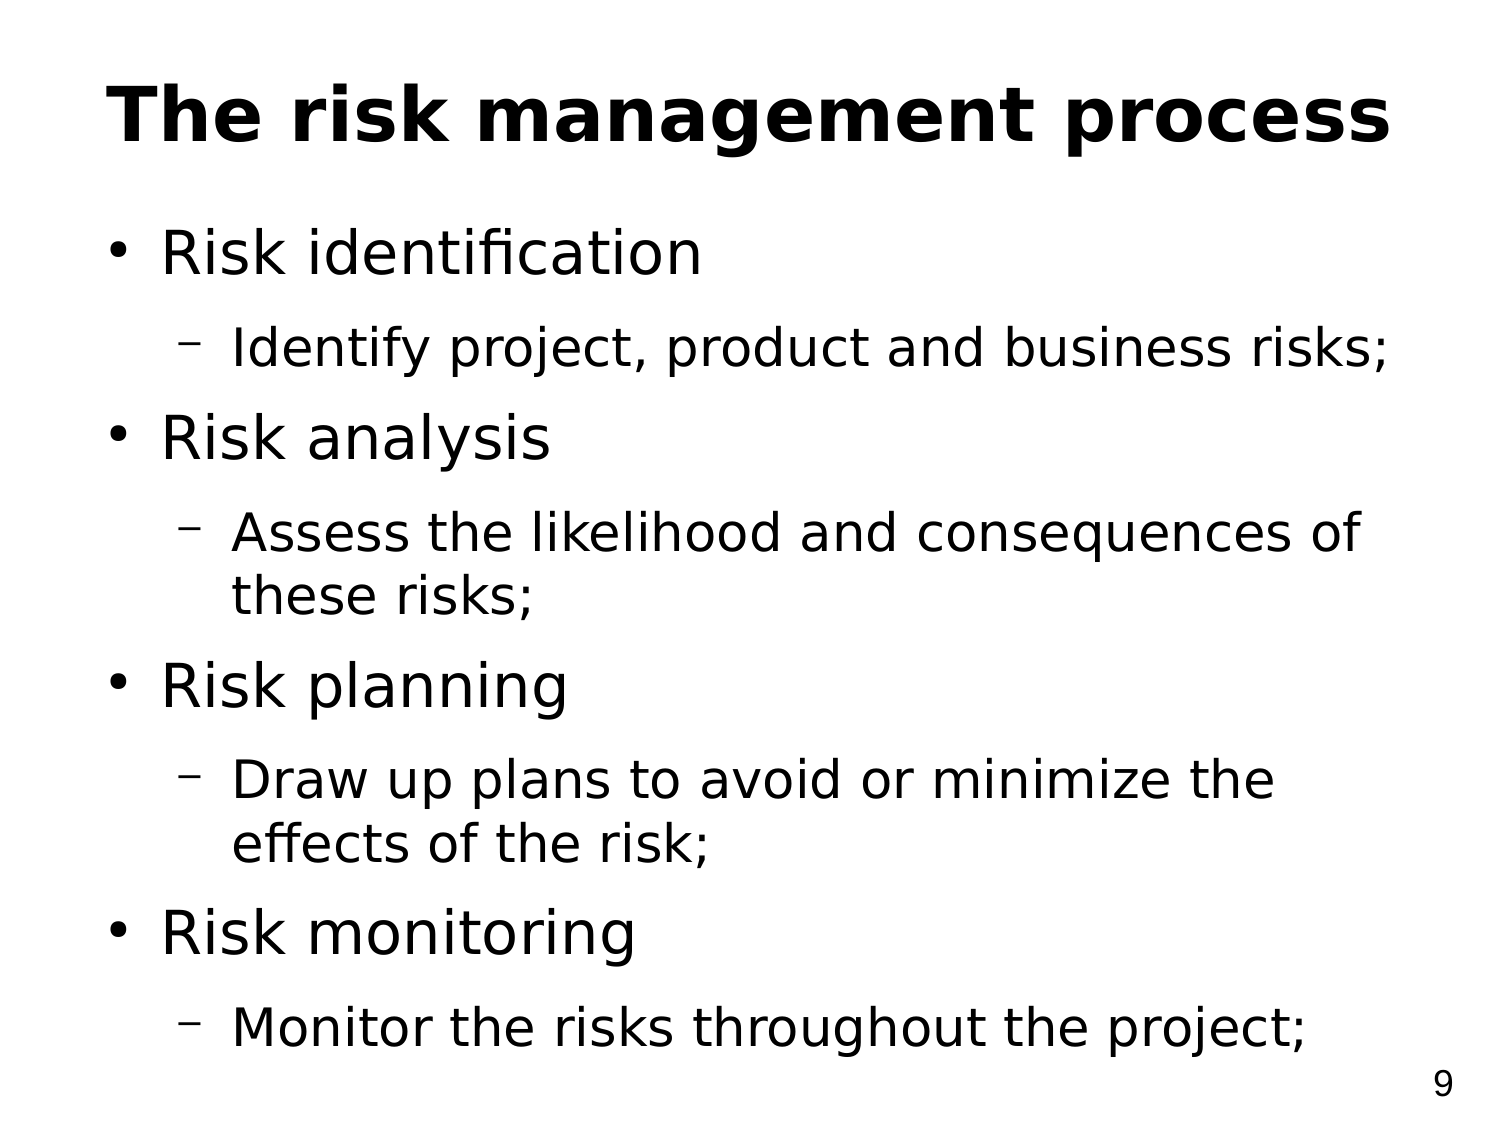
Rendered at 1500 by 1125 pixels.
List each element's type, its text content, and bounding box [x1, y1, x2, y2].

list Risk identification Identify project, product and business risks; Risk analysis Assess the likelihood and consequences of these risks; Risk planning Draw up plans to avoid or minimize the effects of the risk; Risk monitoring Monitor the risks throughout the project; [75, 206, 1425, 1093]
title The risk management process [75, 44, 1425, 177]
